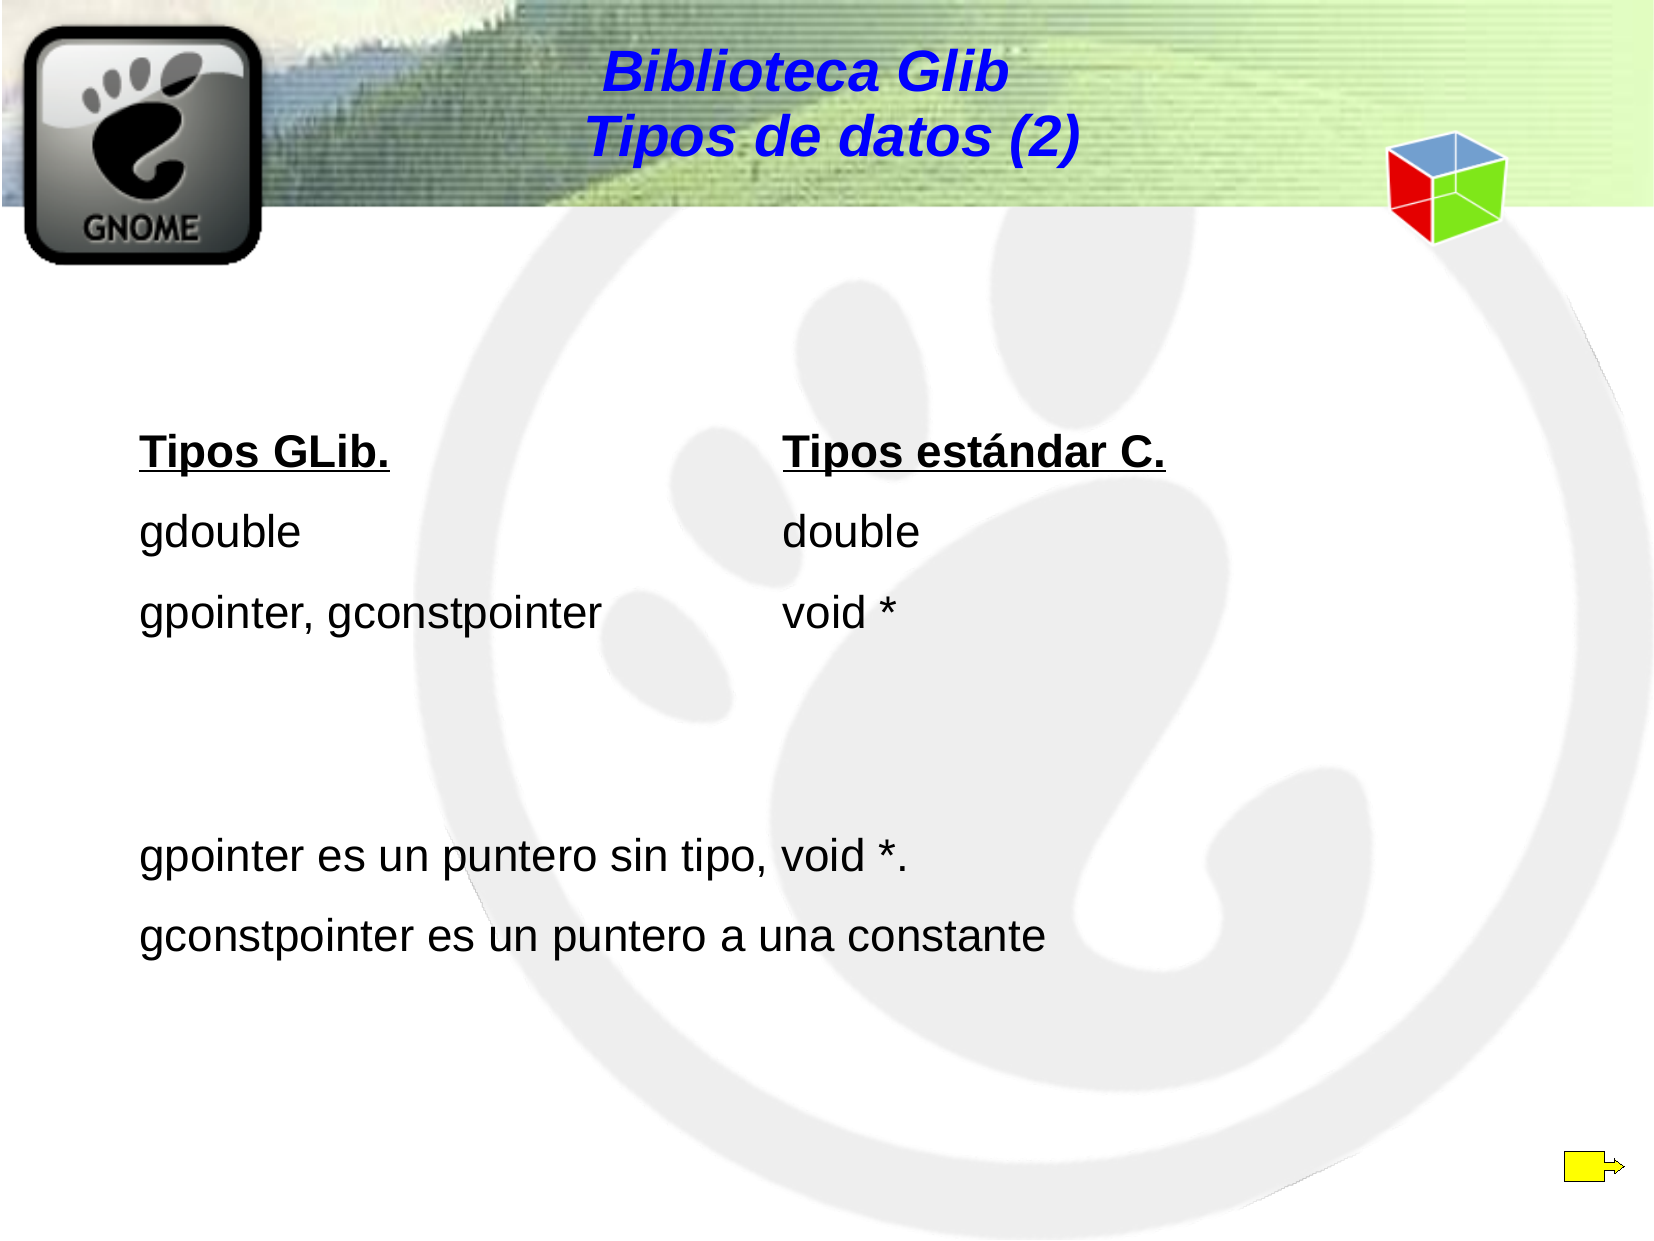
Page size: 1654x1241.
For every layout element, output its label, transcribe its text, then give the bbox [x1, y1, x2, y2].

title Biblioteca Glib Tipos de datos (2) [236, 0, 1359, 208]
picture [2, 0, 1654, 1240]
text_box [1564, 1151, 1625, 1182]
list Tipos GLib. Tipos estándar C. gdouble double gpointer, gconstpointer void * gpointer es un puntero sin tipo, void *. gconstpointer es un puntero a una constante [121, 344, 1534, 1127]
